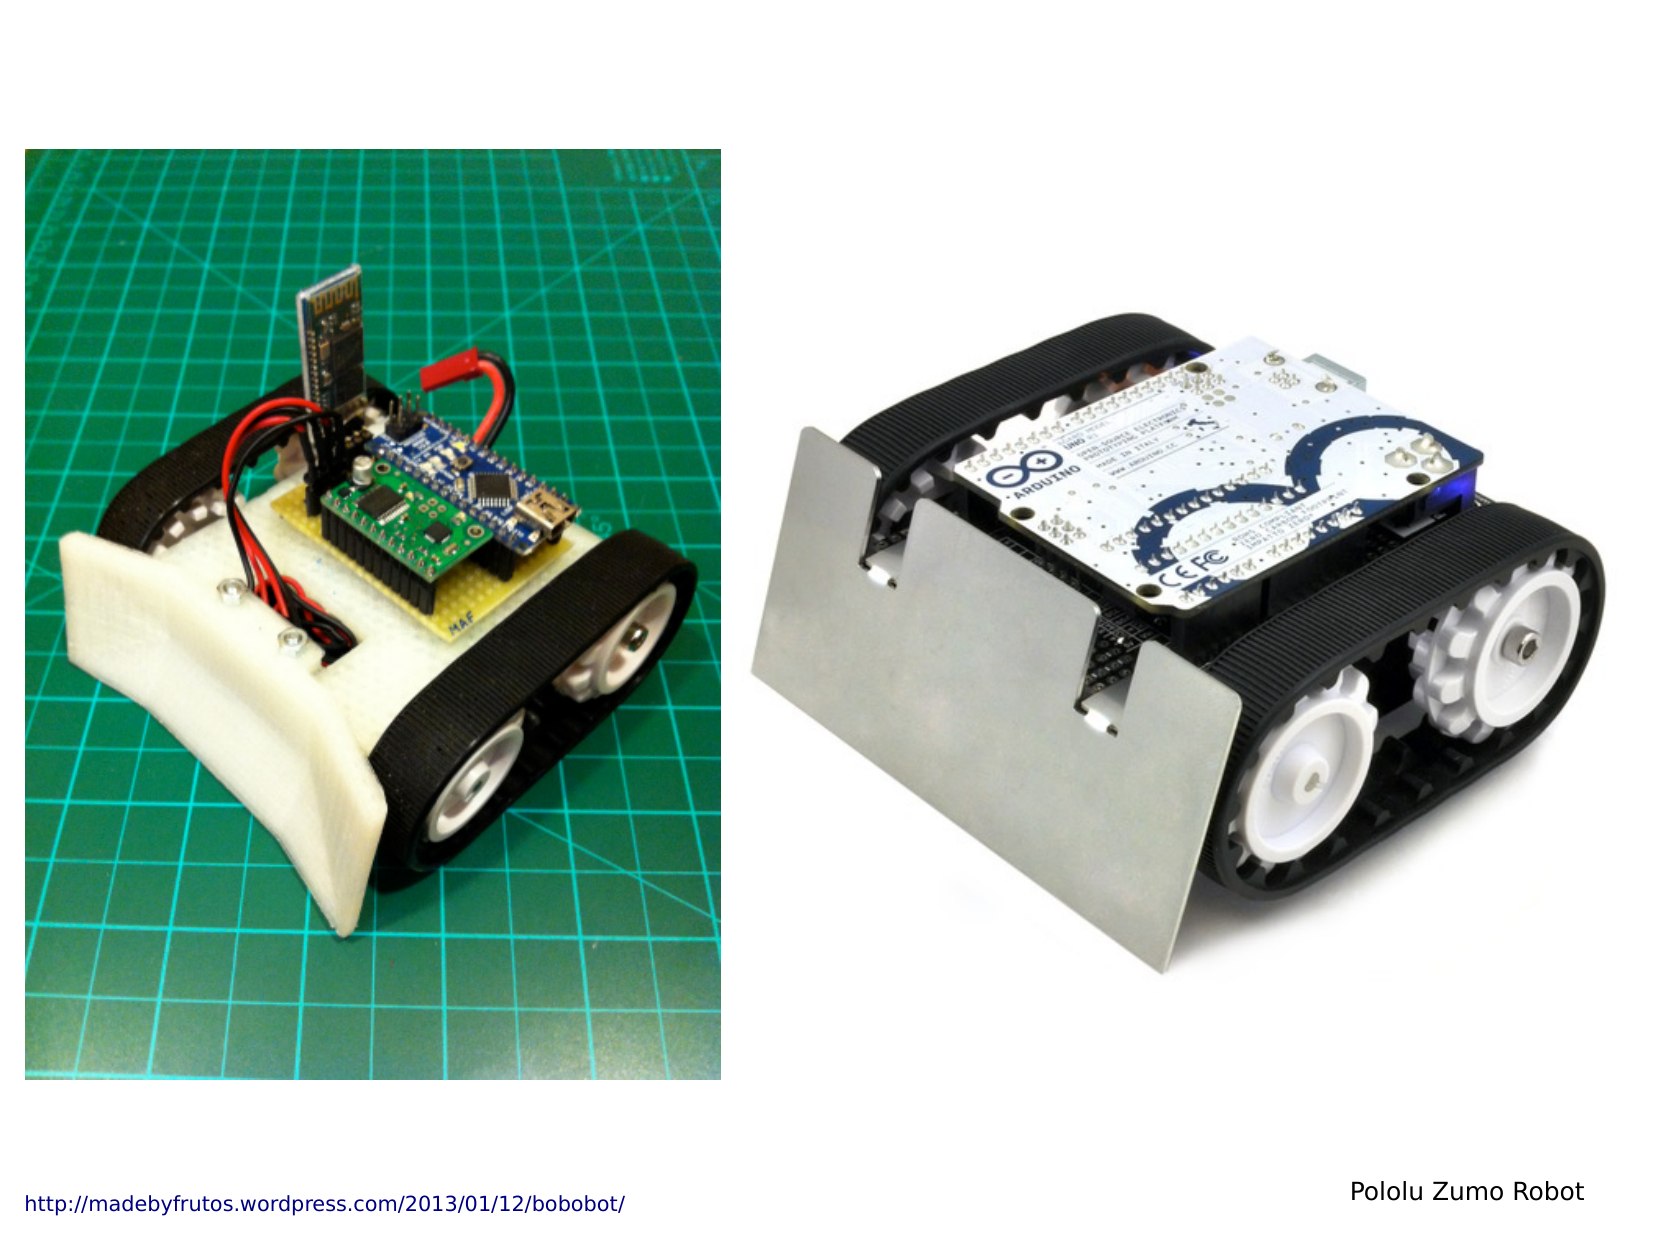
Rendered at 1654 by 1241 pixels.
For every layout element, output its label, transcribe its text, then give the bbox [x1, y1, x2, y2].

picture [25, 149, 1643, 1081]
text_box Pololu Zumo Robot [1335, 1170, 1636, 1231]
text_box http://madebyfrutos.wordpress.com/2013/01/12/bobobot/ [9, 1185, 796, 1226]
